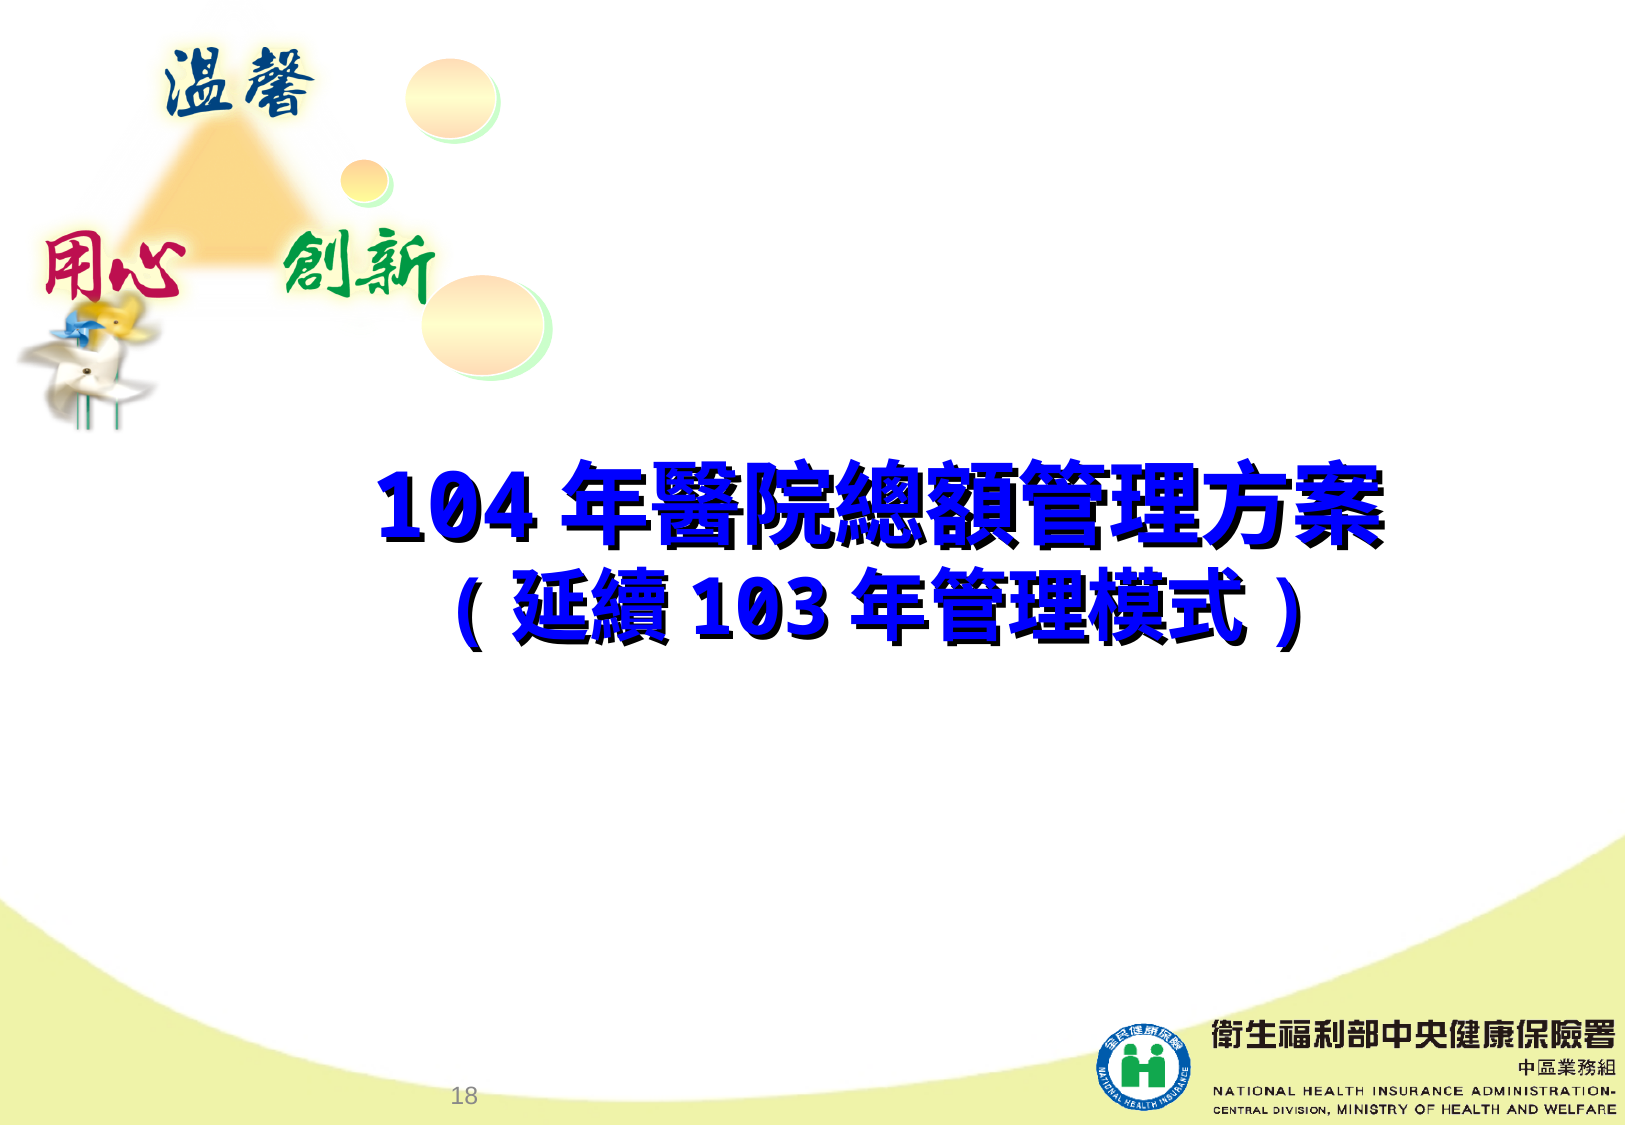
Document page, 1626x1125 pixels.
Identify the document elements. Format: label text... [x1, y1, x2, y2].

text_box [435, 1065, 815, 1125]
title 104年醫院總額管理方案 (延續103年管理模式) [162, 385, 1593, 811]
